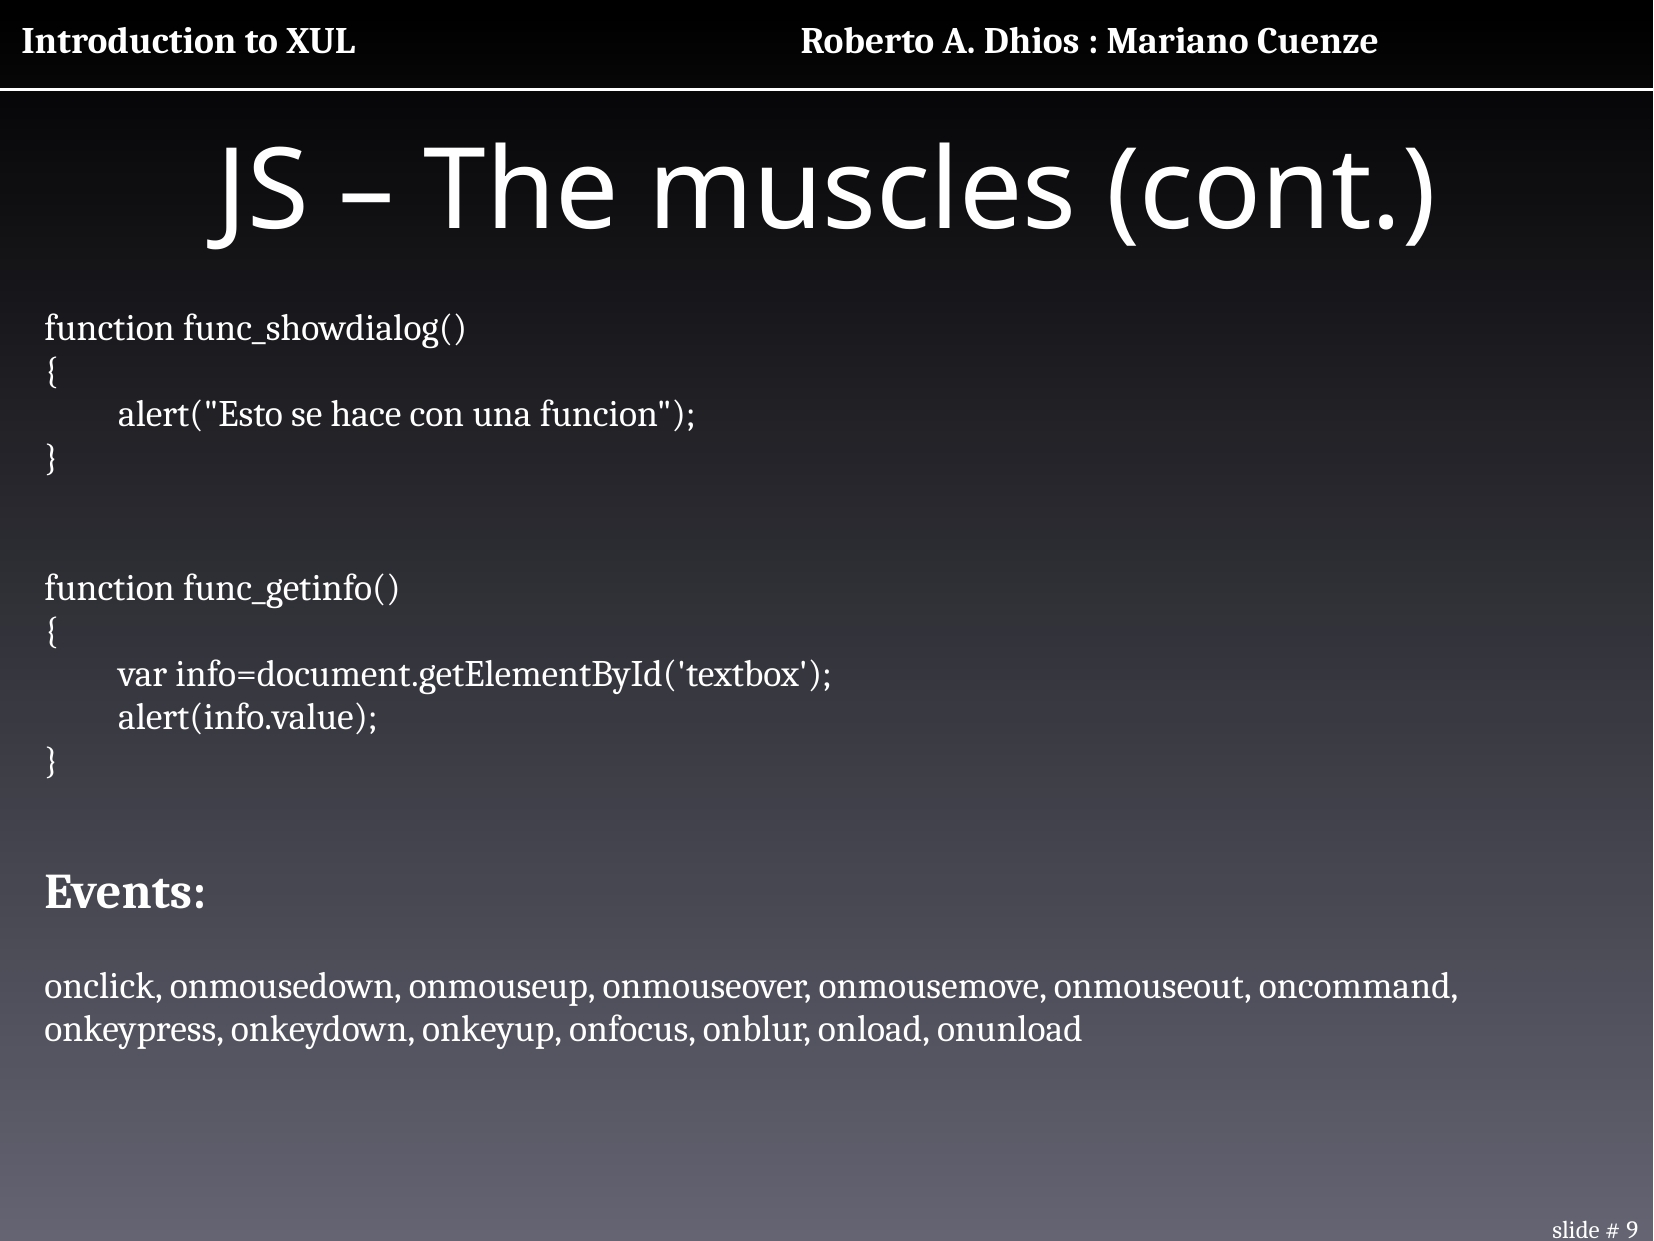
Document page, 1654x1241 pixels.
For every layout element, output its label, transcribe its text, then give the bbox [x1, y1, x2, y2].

title JS – The muscles (cont.) [29, 91, 1625, 281]
text_box Introduction to XUL Roberto A. Dhios : Mariano Cuenze [6, 12, 1653, 71]
text_box Events: onclick, onmousedown, onmouseup, onmouseover, onmousemove, onmouseout, oncommand, onkeypress, onkeydown, onkeyup, onfocus, onblur, onload, onunload [29, 856, 1595, 1123]
text_box function func_showdialog() { alert("Esto se hace con una funcion"); } function func_getinfo() { var info=document.getElementById('textbox'); alert(info.value); } [29, 299, 1625, 793]
